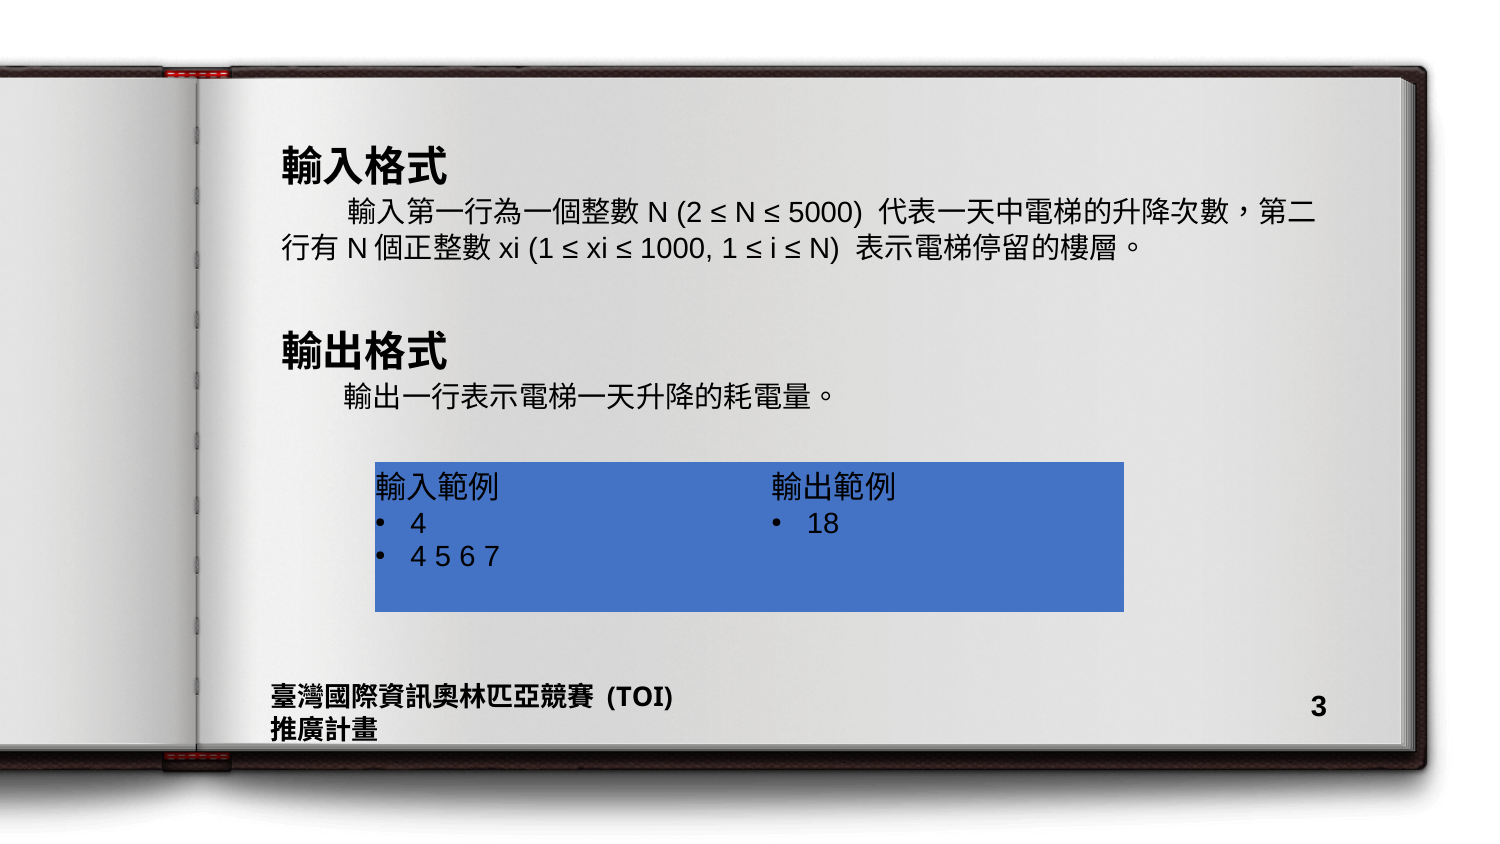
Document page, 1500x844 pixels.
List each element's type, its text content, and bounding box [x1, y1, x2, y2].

table_header 輸出範例 18 [771, 462, 1124, 612]
text_box 輸入格式 輸入第一行為一個整數N (2 ≤ N ≤ 5000) 代表一天中電梯的升降次數，第二行有N個正整數xi (1 ≤ xi ≤ 1000, 1 ≤ i ≤ N) 表示電梯停留的樓層。 [266, 132, 1356, 317]
text_box [1295, 672, 1386, 737]
text_box 輸出格式 輸出一行表示電梯一天升降的耗電量。 [266, 317, 1368, 422]
table_header 輸入範例 4 4 5 6 7 [375, 462, 771, 612]
